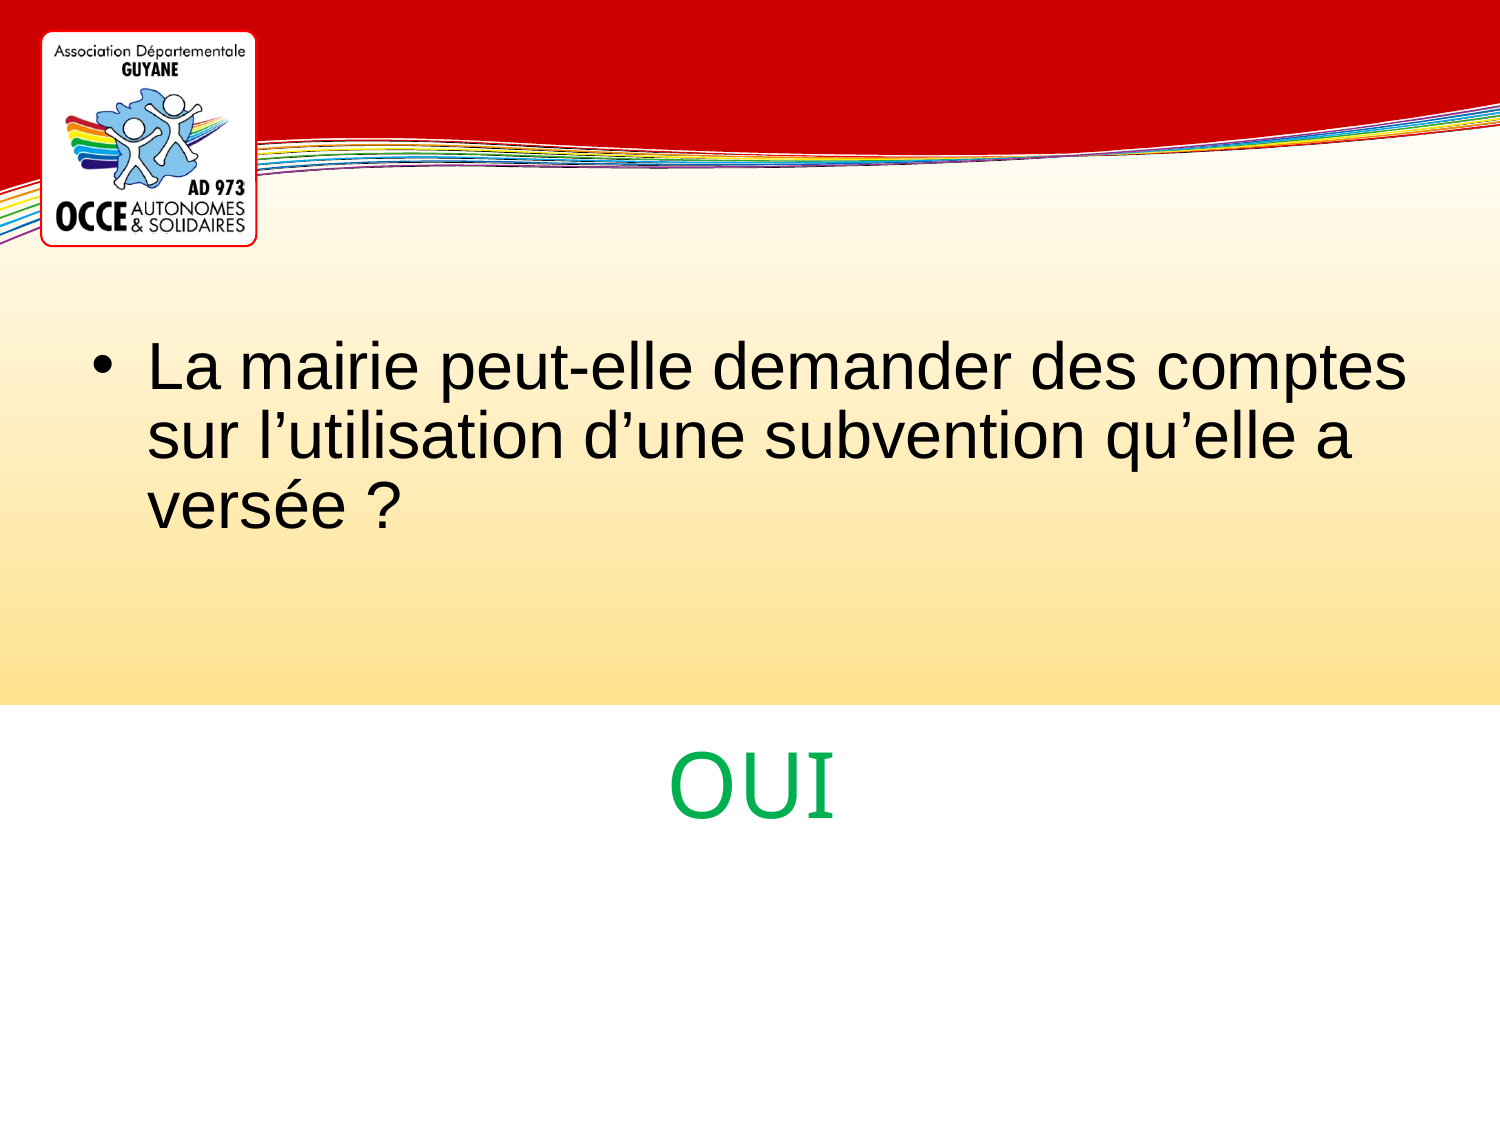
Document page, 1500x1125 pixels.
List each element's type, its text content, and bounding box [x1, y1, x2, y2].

list La mairie peut-elle demander des comptes sur l’utilisation d’une subvention qu’elle a versée ? OUI [76, 326, 1427, 1069]
picture [54, 44, 245, 234]
